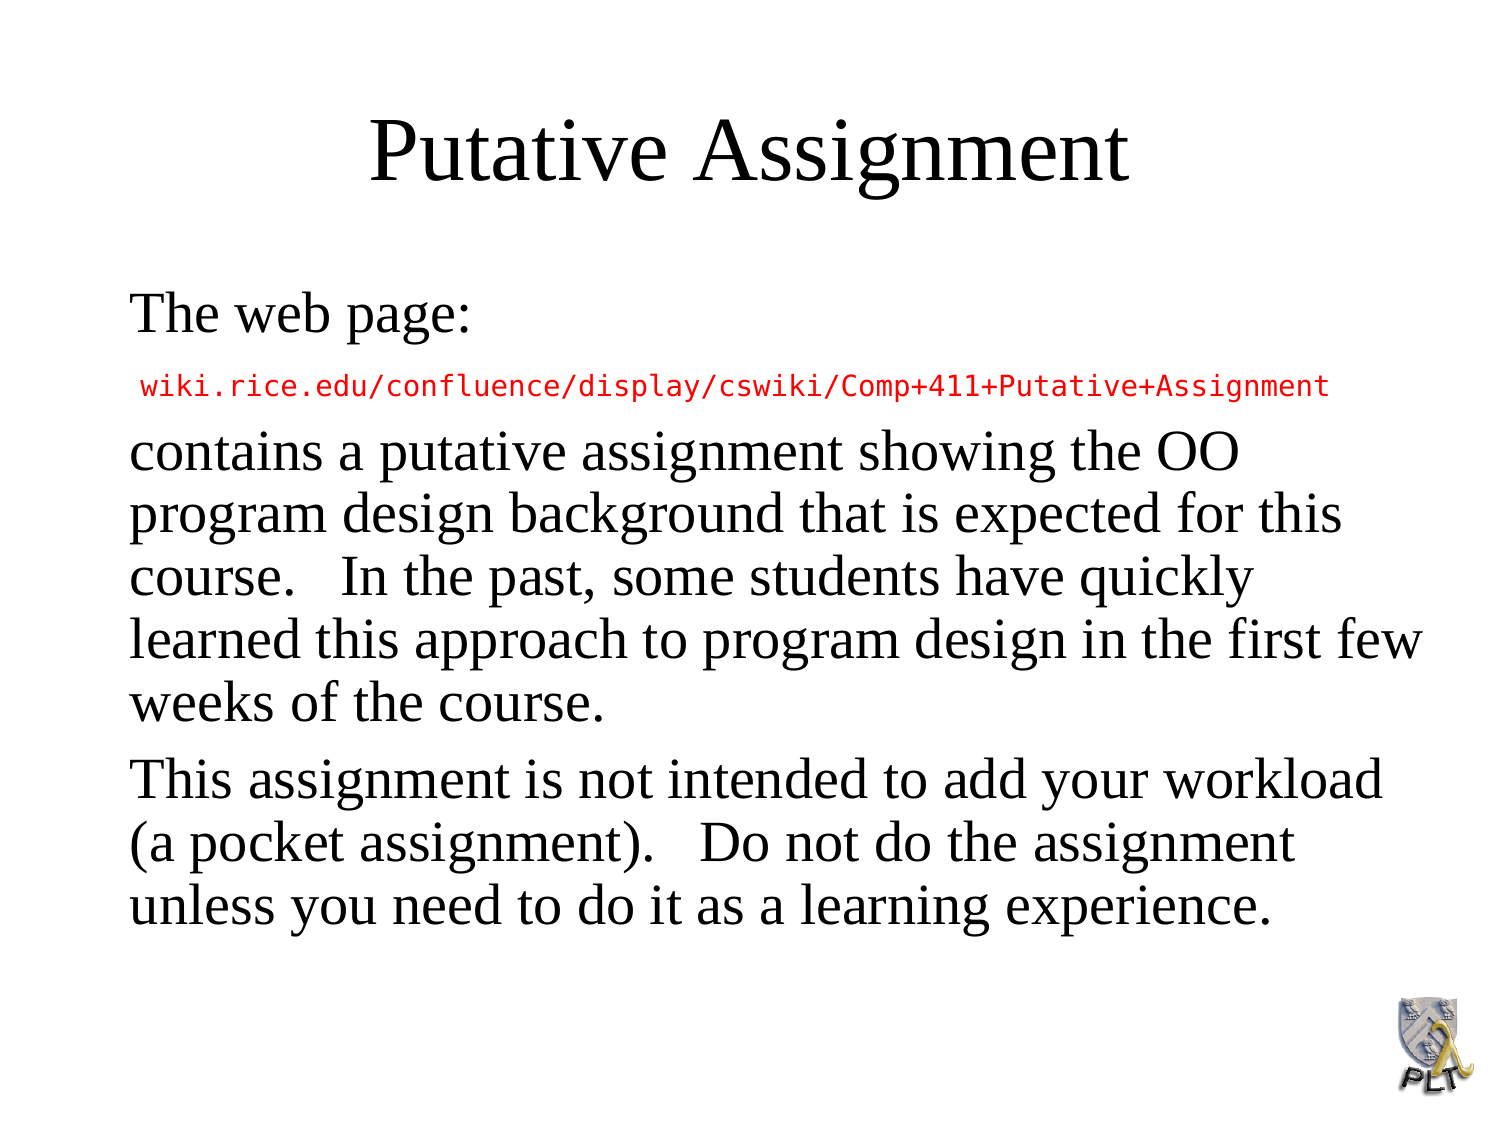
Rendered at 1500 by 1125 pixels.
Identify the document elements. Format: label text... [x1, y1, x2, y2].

title Putative Assignment [112, 49, 1388, 238]
picture [1387, 987, 1480, 1100]
list The web page: wiki.rice.edu/confluence/display/cswiki/Comp+411+Putative+Assignment contains a putative assignment showing the OO program design background that is expected for this course. In the past, some students have quickly learned this approach to program design in the first few weeks of the course. This assignment is not intended to add your workload (a pocket assignment). Do not do the assignment unless you need to do it as a learning experience. [60, 275, 1441, 1004]
